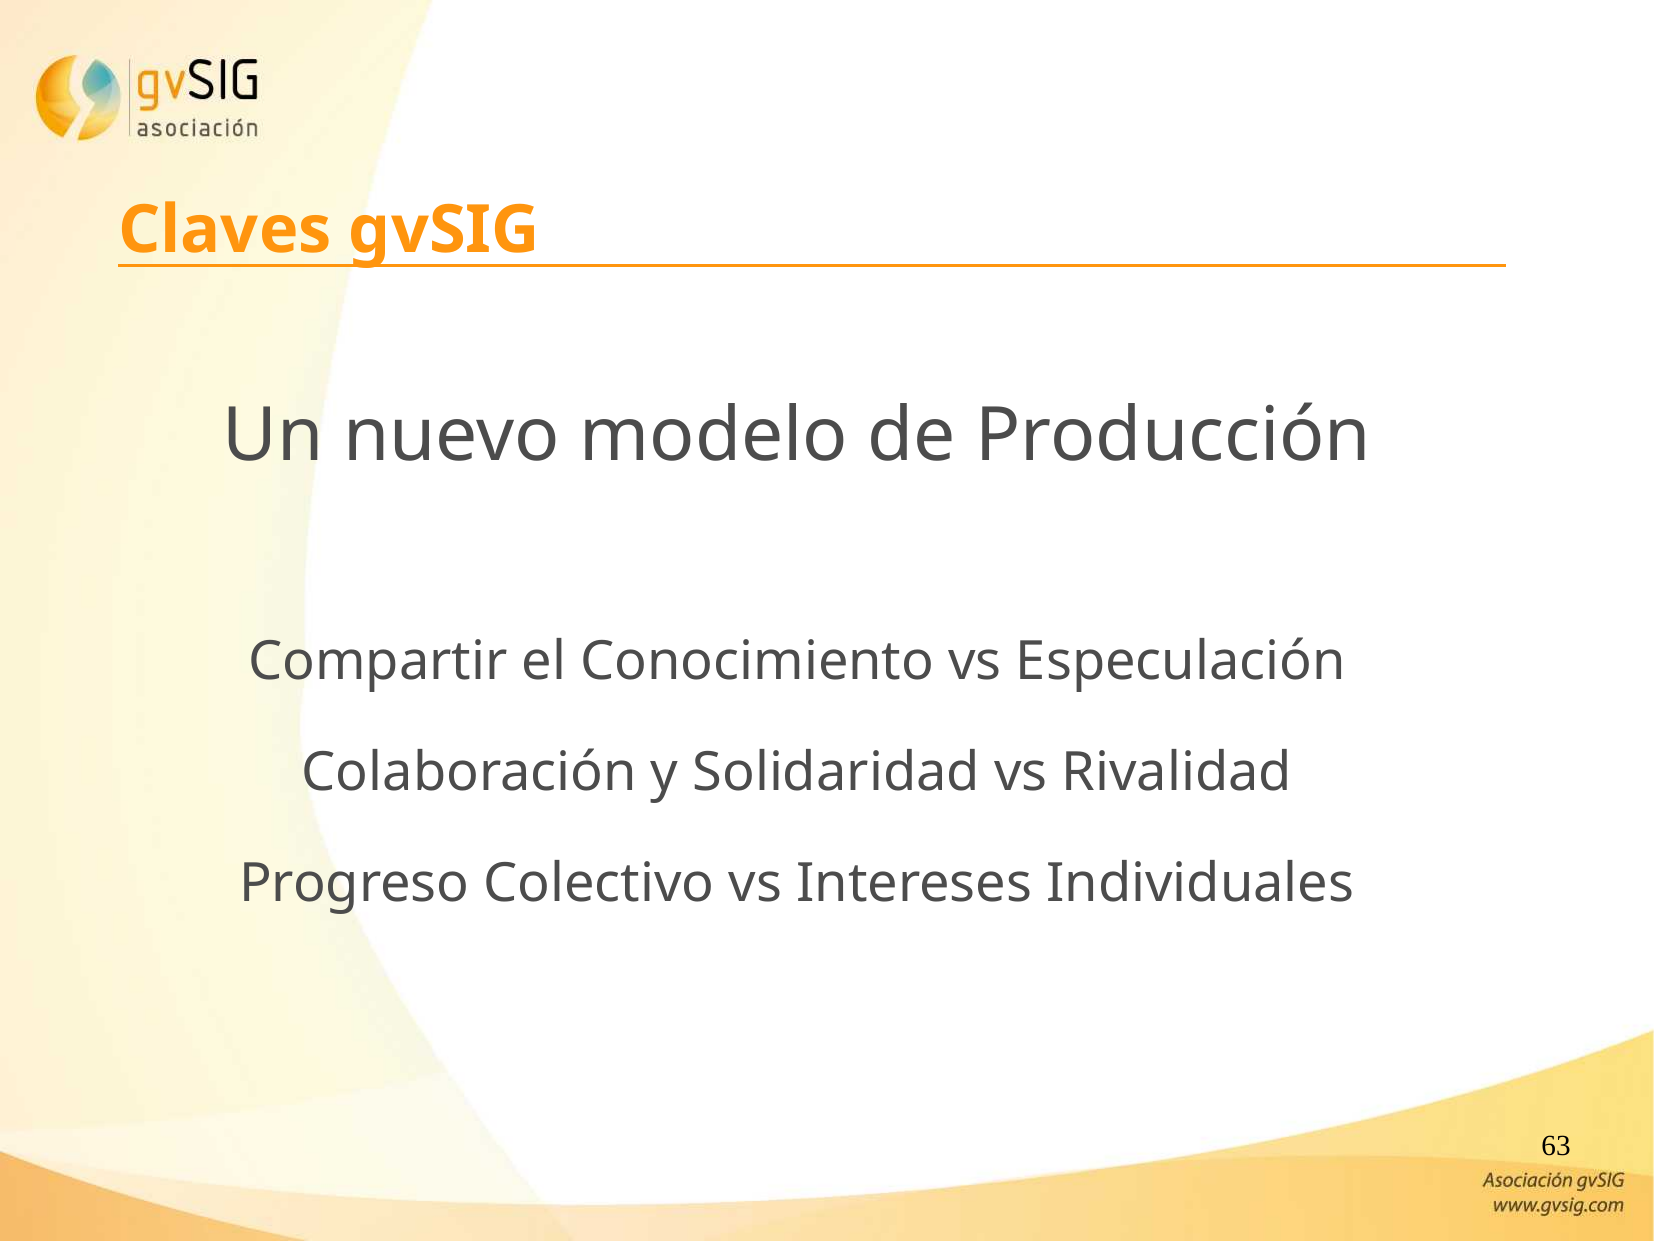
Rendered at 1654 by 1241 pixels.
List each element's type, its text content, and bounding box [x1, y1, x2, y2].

title Claves gvSIG [118, 177, 1607, 276]
picture [0, 0, 1654, 1241]
title Un nuevo modelo de Producción Compartir el Conocimiento vs Especulación Colaboración y Solidaridad vs Rivalidad Progreso Colectivo vs Intereses Individuales [59, 383, 1536, 1034]
